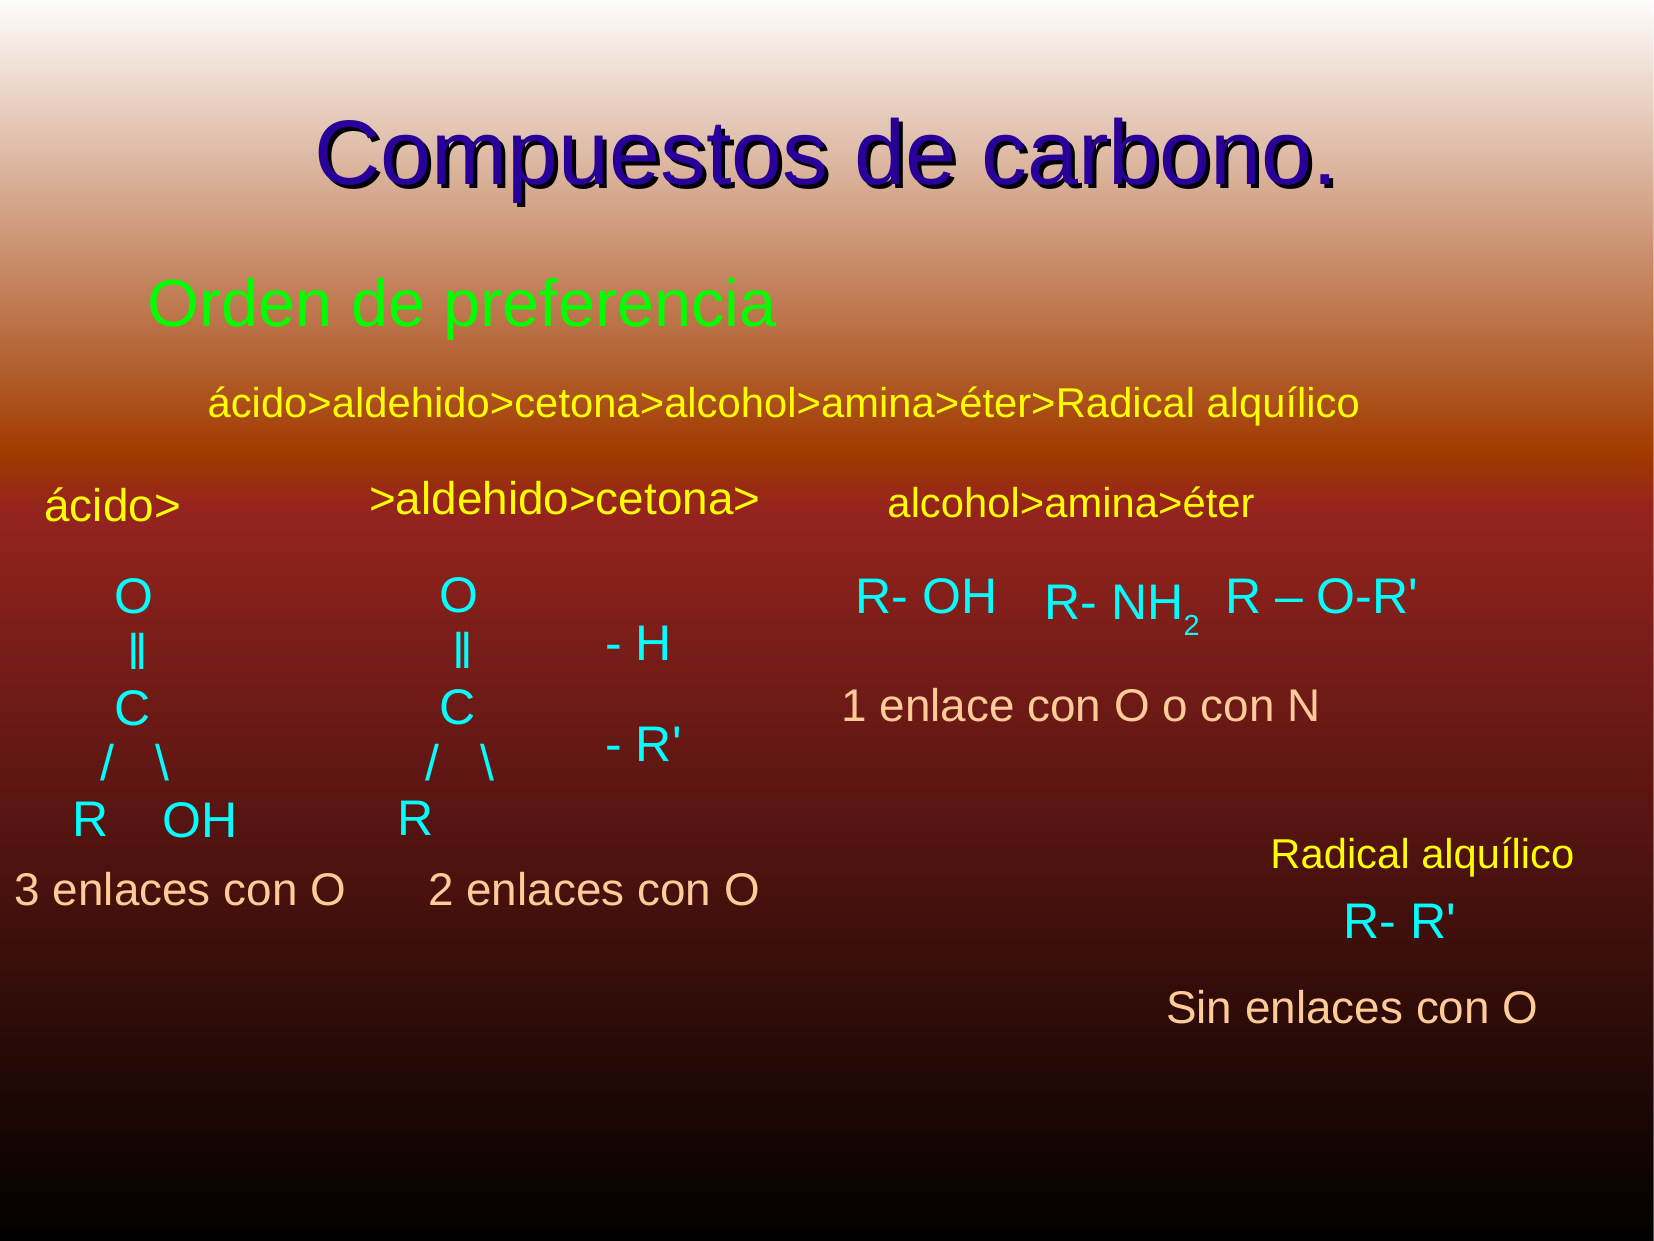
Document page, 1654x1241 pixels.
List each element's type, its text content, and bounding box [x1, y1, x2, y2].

text_box R- NH2 [1030, 566, 1270, 650]
text_box >aldehido>cetona> [354, 465, 776, 532]
text_box alcohol>amina>éter [857, 472, 1270, 535]
text_box ácido>aldehido>cetona>alcohol>amina>éter>Radical alquílico [177, 372, 1506, 482]
text_box - H [590, 608, 739, 680]
text_box - R' [590, 708, 739, 780]
text_box ácido> [29, 472, 237, 539]
title Compuestos de carbono. [82, 49, 1571, 257]
text_box O ‖ C / \ R [354, 560, 532, 856]
text_box R- R' [1328, 886, 1536, 974]
text_box R- OH [826, 561, 1067, 644]
text_box Radical alquílico [1240, 823, 1590, 886]
text_box OH [147, 785, 296, 856]
text_box R – O-R' [1210, 561, 1480, 644]
text_box Sin enlaces con O [1151, 974, 1595, 1041]
text_box 2 enlaces con O [413, 856, 857, 923]
text_box 3 enlaces con O [0, 856, 413, 923]
text_box O ‖ C / \ R [29, 561, 237, 856]
list Orden de preferencia [76, 265, 1182, 355]
text_box 1 enlace con O o con N [826, 672, 1418, 739]
picture [0, 0, 1654, 1241]
